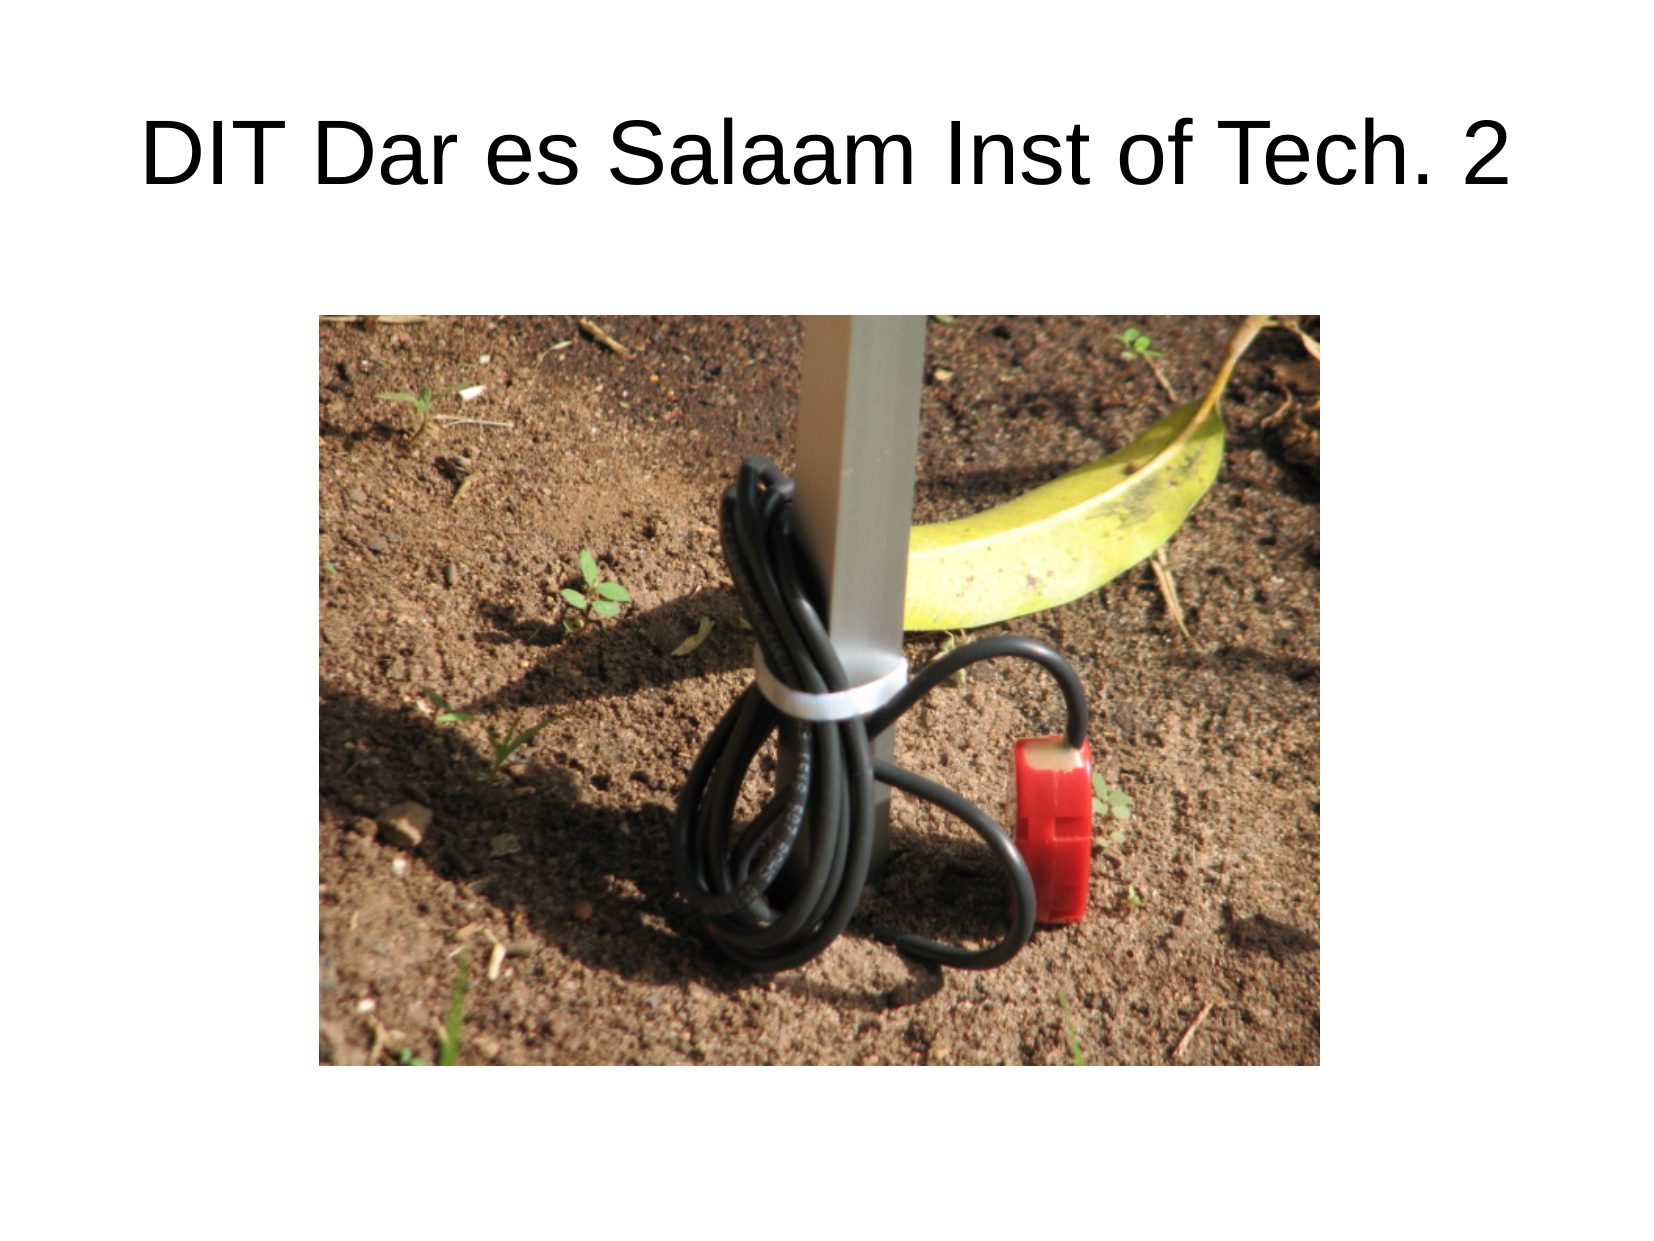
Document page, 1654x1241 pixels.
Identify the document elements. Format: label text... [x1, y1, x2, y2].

title DIT Dar es Salaam Inst of Tech. 2 [82, 49, 1571, 257]
picture [319, 315, 1320, 1066]
